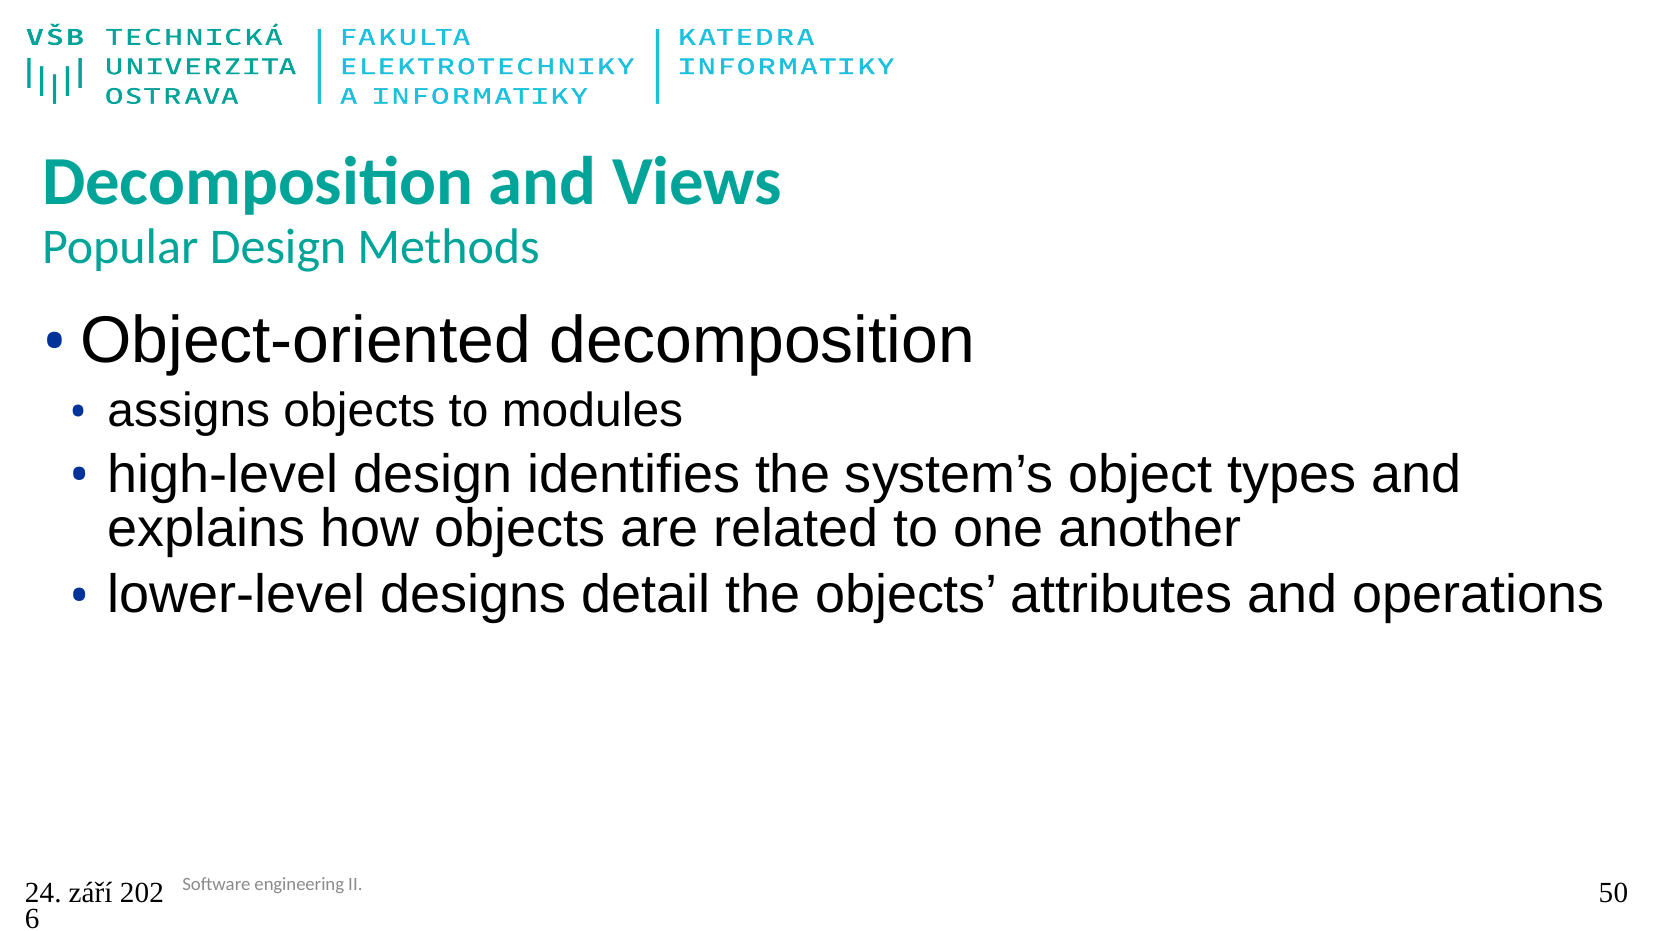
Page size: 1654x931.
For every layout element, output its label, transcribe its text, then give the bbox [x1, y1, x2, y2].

footer Software engineering II. [167, 862, 1516, 904]
picture [26, 23, 894, 104]
list Object-oriented decomposition assigns objects to modules high-level design identifies the system’s object types and explains how objects are related to one another lower-level designs detail the objects’ attributes and operations [27, 302, 1628, 672]
title Decomposition and Views Popular Design Methods [27, 142, 1628, 282]
